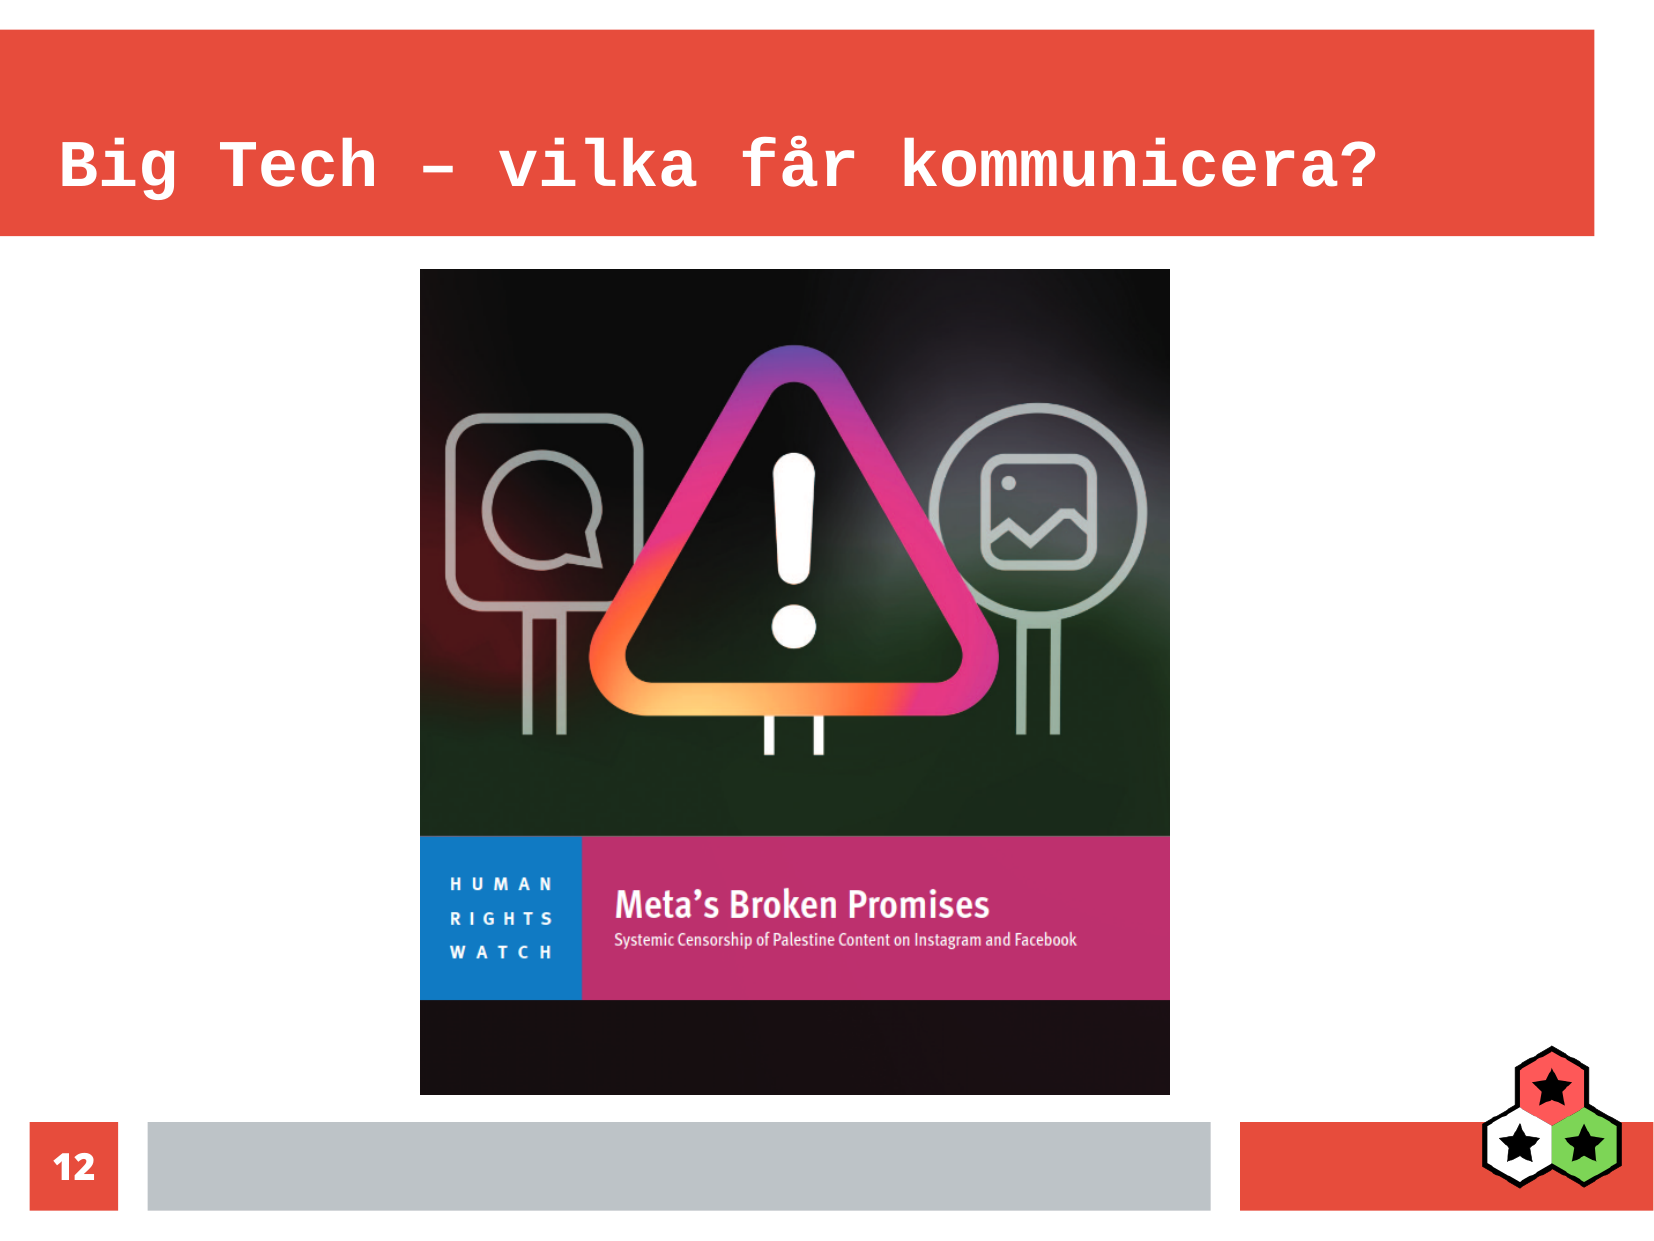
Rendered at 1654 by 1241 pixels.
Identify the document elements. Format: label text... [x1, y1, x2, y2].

title Big Tech – vilka får kommunicera? [59, 59, 1595, 207]
picture [420, 269, 1170, 1096]
picture [1463, 1028, 1640, 1205]
